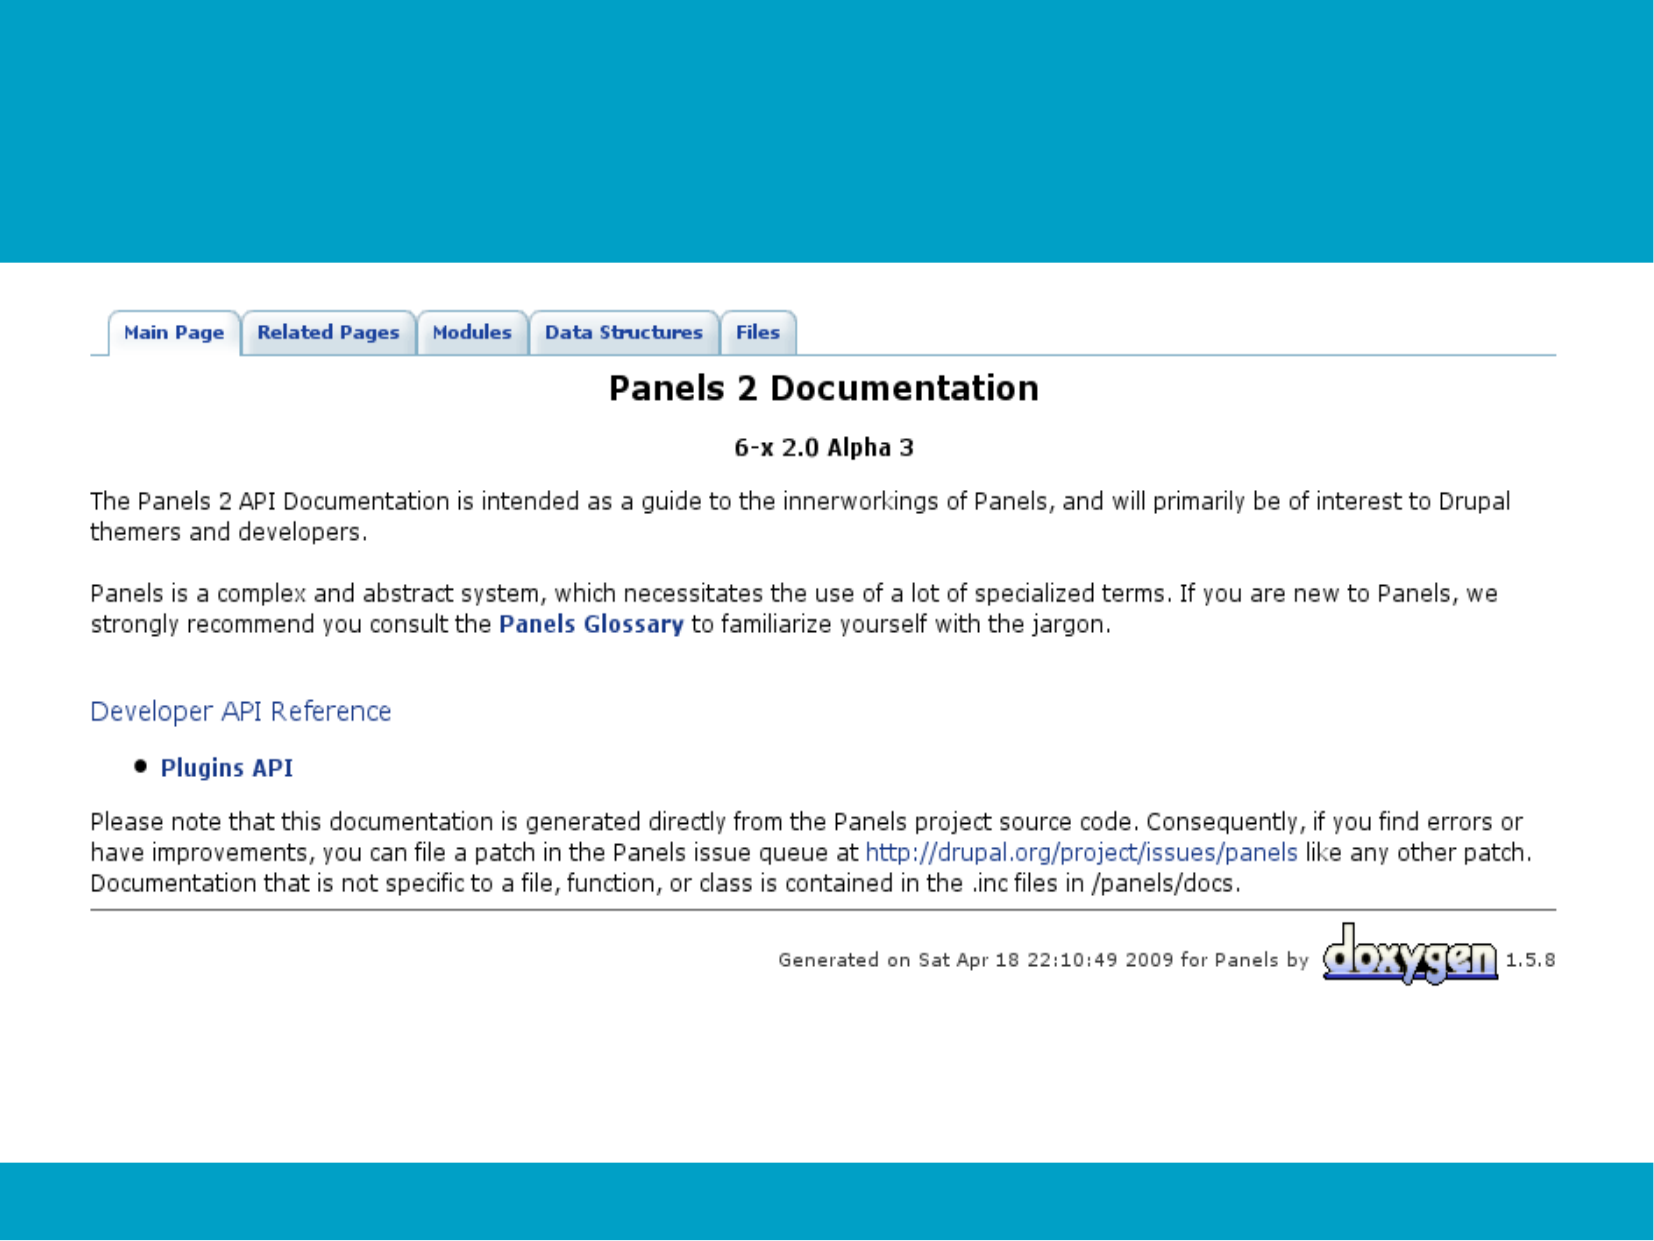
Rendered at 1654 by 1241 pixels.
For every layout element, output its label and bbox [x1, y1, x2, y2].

picture [75, 299, 1576, 1013]
